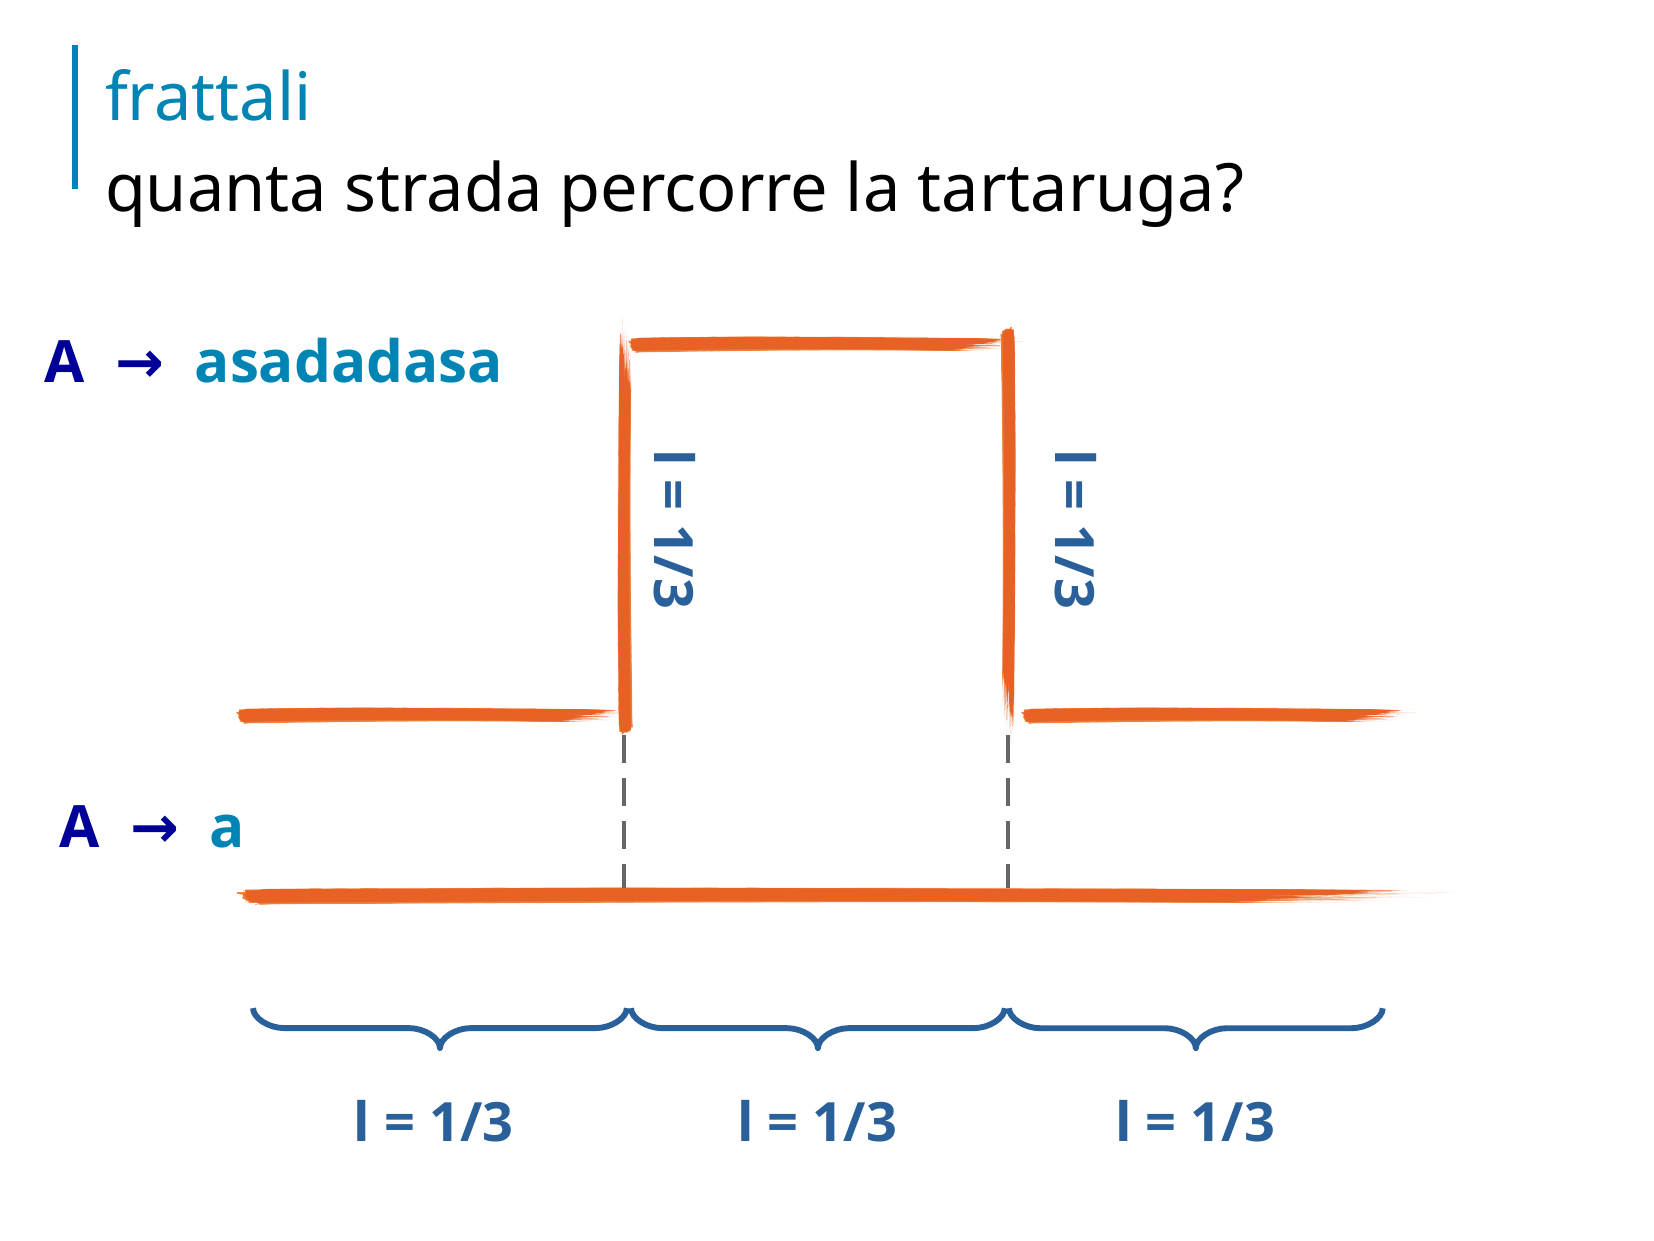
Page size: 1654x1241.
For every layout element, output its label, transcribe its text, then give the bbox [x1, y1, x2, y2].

picture [236, 887, 1454, 905]
text_box l = 1/3 [1037, 339, 1118, 719]
text_box l = 1/3 [1006, 1079, 1385, 1160]
text_box l = 1/3 [244, 1079, 624, 1160]
title frattali quanta strada percorre la tartaruga? [105, 49, 1571, 200]
text_box l = 1/3 [635, 339, 716, 719]
text_box l = 1/3 [628, 1079, 1006, 1160]
picture [236, 314, 1025, 746]
picture [1021, 707, 1418, 724]
text_box A → a [45, 780, 270, 871]
text_box A → asadadasa [30, 315, 525, 406]
